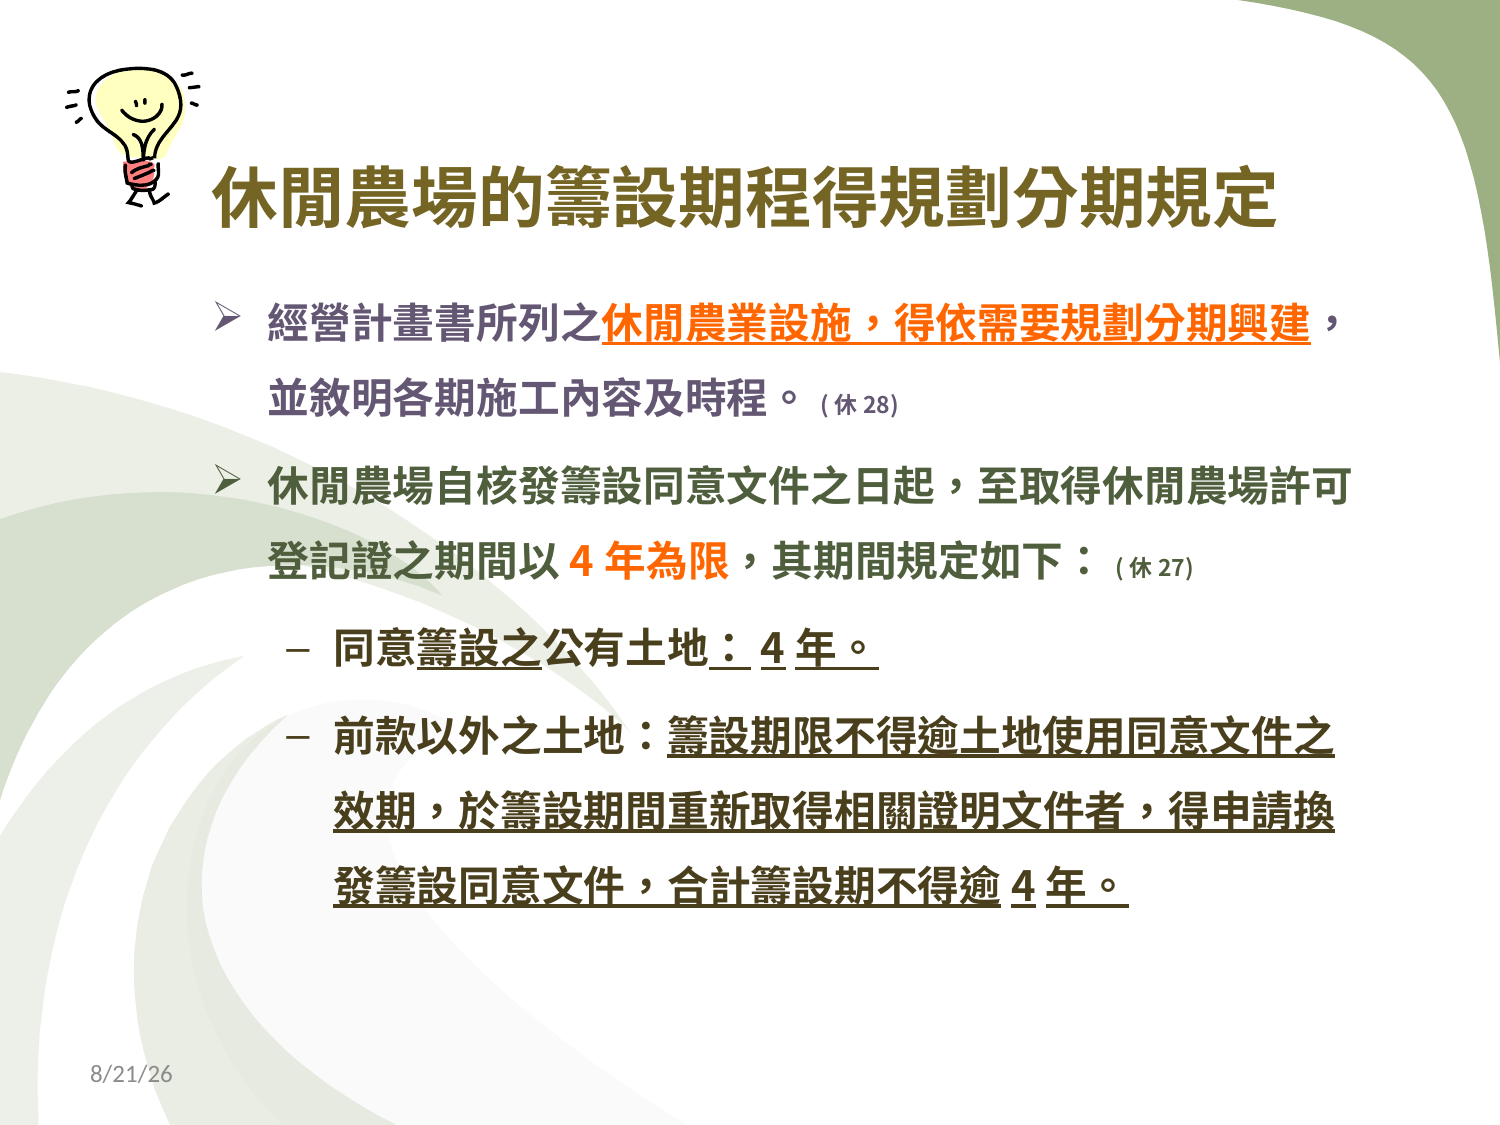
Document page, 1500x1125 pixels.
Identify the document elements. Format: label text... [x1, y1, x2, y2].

picture [64, 66, 201, 208]
slide_number 11/8/18 [75, 1042, 425, 1103]
list 休閒農場的籌設期程得規劃分期規定 經營計畫書所列之休閒農業設施，得依需要規劃分期興建，並敘明各期施工內容及時程。(休28) 休閒農場自核發籌設同意文件之日起，至取得休閒農場許可登記證之期間以4年為限，其期間規定如下：(休27) 同意籌設之公有土地：4年。 前款以外之土地：籌設期限不得逾土地使用同意文件之效期，於籌設期間重新取得相關證明文件者，得申請換發籌設同意文件，合計籌設期不得逾4年。 [196, 139, 1372, 1038]
